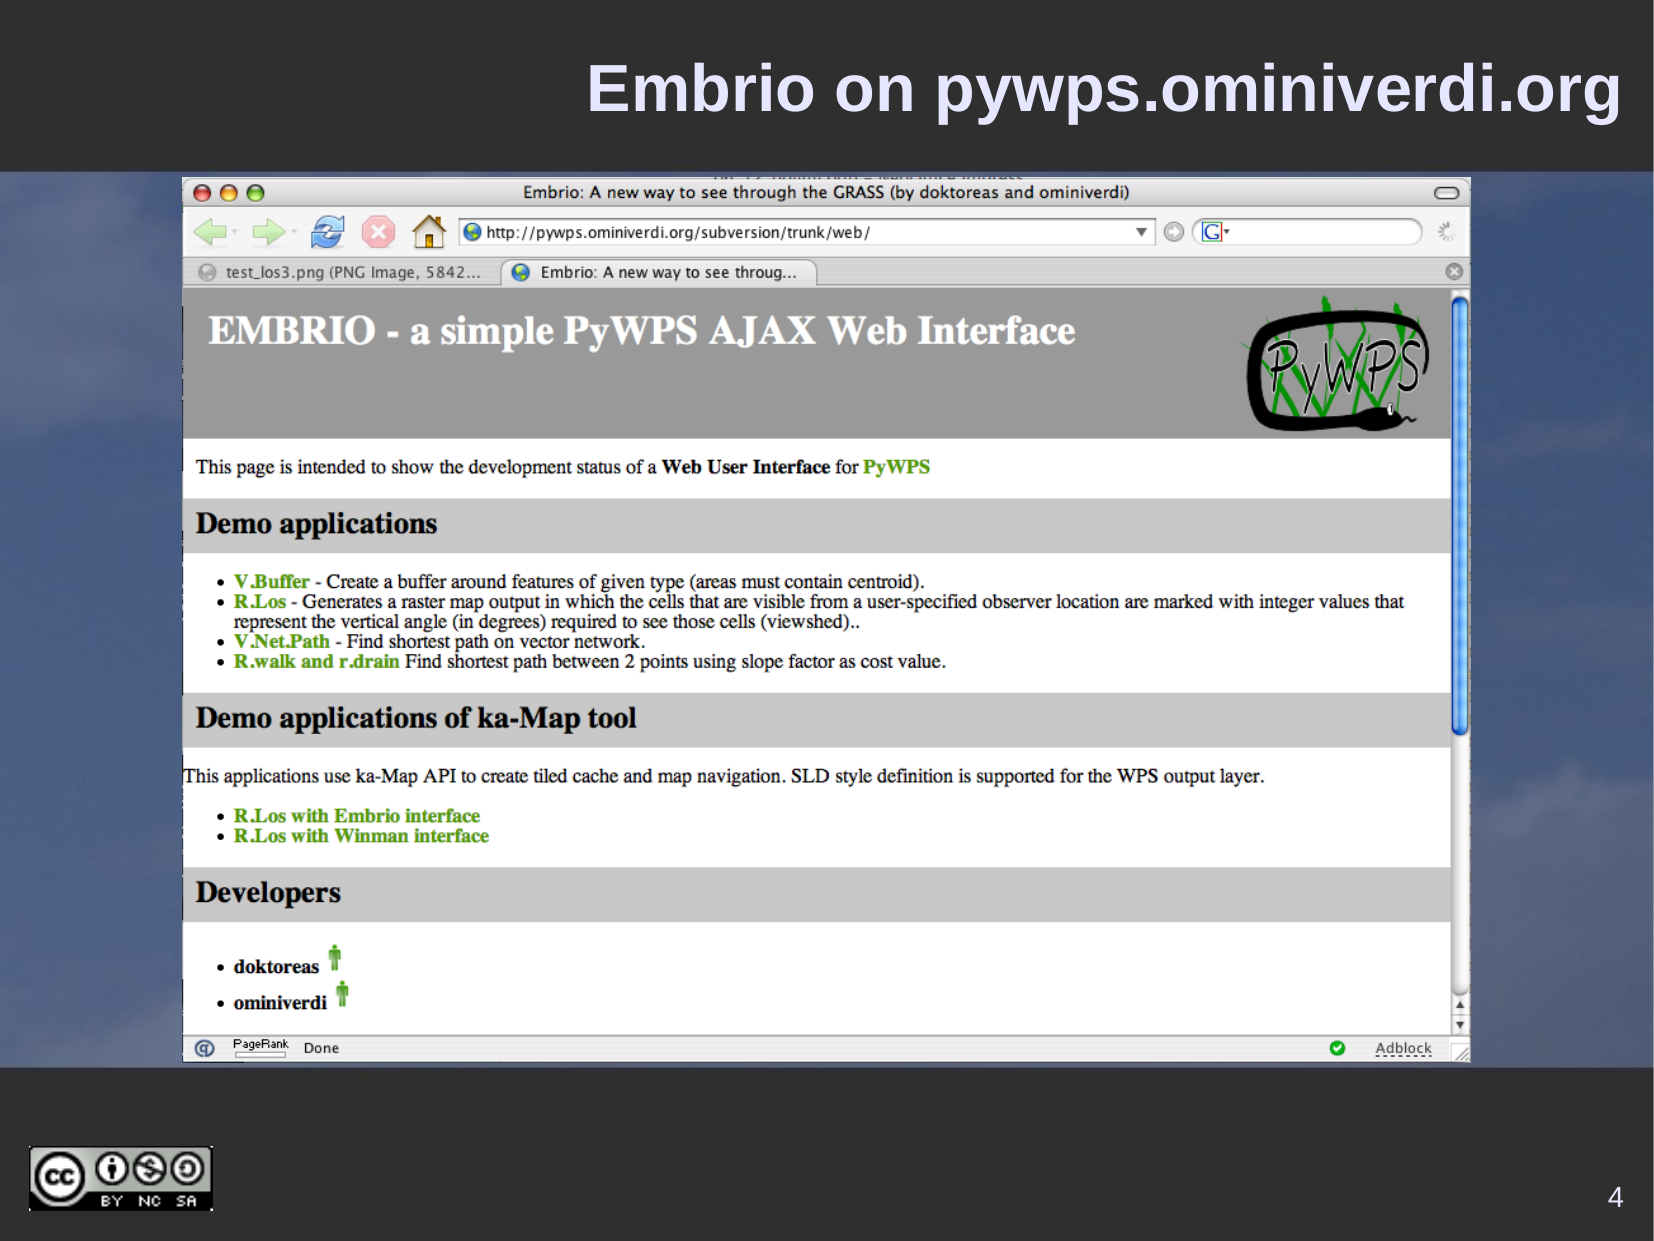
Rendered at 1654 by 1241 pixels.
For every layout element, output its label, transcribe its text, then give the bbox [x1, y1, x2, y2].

title Embrio on pywps.ominiverdi.org [29, 29, 1625, 148]
picture [0, 0, 1654, 1241]
